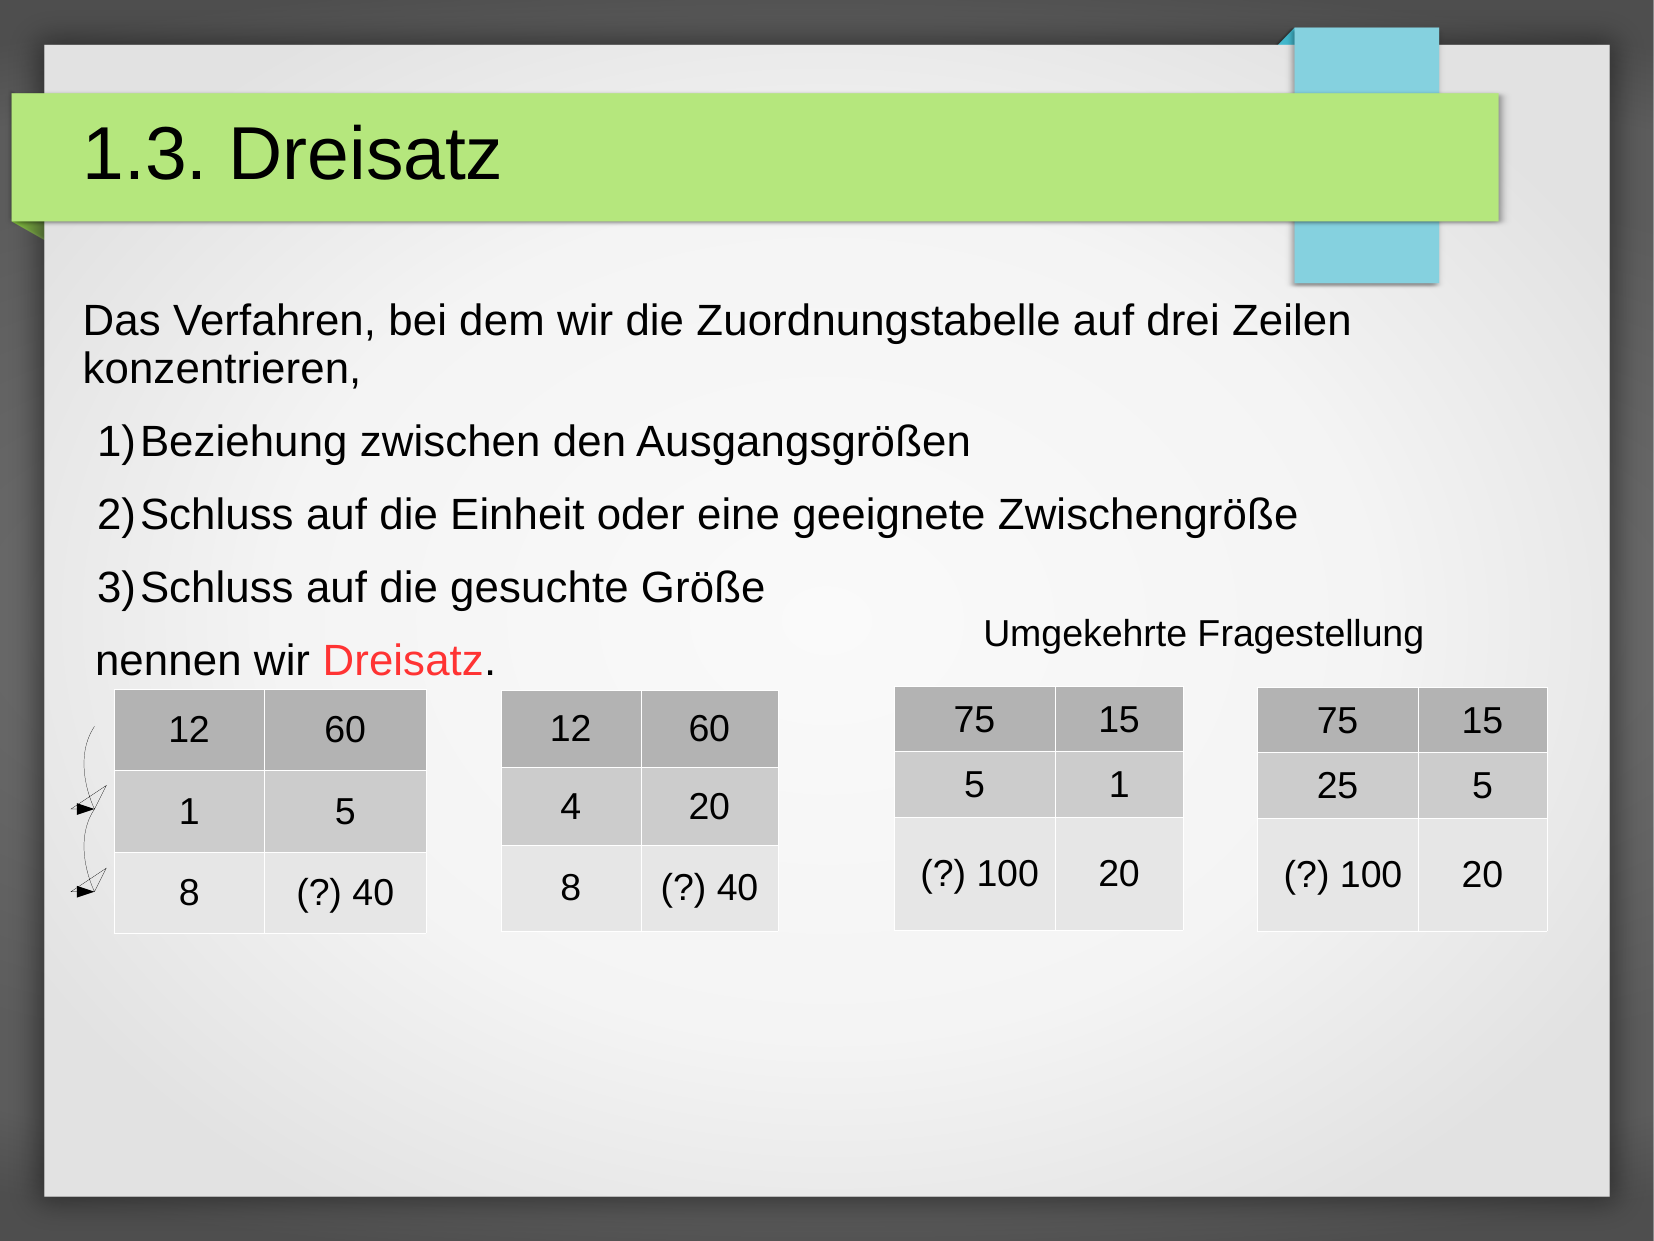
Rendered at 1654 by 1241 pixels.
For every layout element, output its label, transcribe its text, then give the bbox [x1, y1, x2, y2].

table_cell 8 [502, 846, 641, 931]
table_header 75 [895, 687, 1055, 751]
list Das Verfahren, bei dem wir die Zuordnungstabelle auf drei Zeilen konzentrieren, Beziehung zwischen den Ausgangsgrößen Schluss auf die Einheit oder eine geeignete Zwischengröße Schluss auf die gesuchte Größe nennen wir Dreisatz. [82, 295, 1571, 686]
table_header 75 [1258, 688, 1418, 752]
picture [0, 0, 1654, 1241]
table_cell 20 [1056, 818, 1183, 930]
table_header 60 [265, 690, 426, 770]
table_cell 8 [115, 853, 264, 933]
table_header 15 [1056, 687, 1183, 751]
table_cell 5 [265, 771, 426, 852]
table_cell 5 [1419, 753, 1547, 818]
table_cell (?) 40 [642, 846, 778, 931]
table_header 12 [115, 690, 264, 770]
text_box Umgekehrte Fragestellung [968, 604, 1465, 662]
table_cell 20 [1419, 819, 1547, 931]
table_cell (?) 100 [895, 818, 1055, 930]
table_cell 25 [1258, 753, 1418, 818]
table_cell (?) 100 [1258, 819, 1418, 931]
table_cell 20 [642, 768, 778, 845]
table_cell 1 [115, 771, 264, 852]
table_cell 1 [1056, 752, 1183, 817]
table_header 15 [1419, 688, 1547, 752]
table_header 60 [642, 691, 778, 767]
table_header 12 [502, 691, 641, 767]
table_cell (?) 40 [265, 853, 426, 933]
table_cell 4 [502, 768, 641, 845]
title 1.3. Dreisatz [82, 94, 1264, 213]
table_cell 5 [895, 752, 1055, 817]
